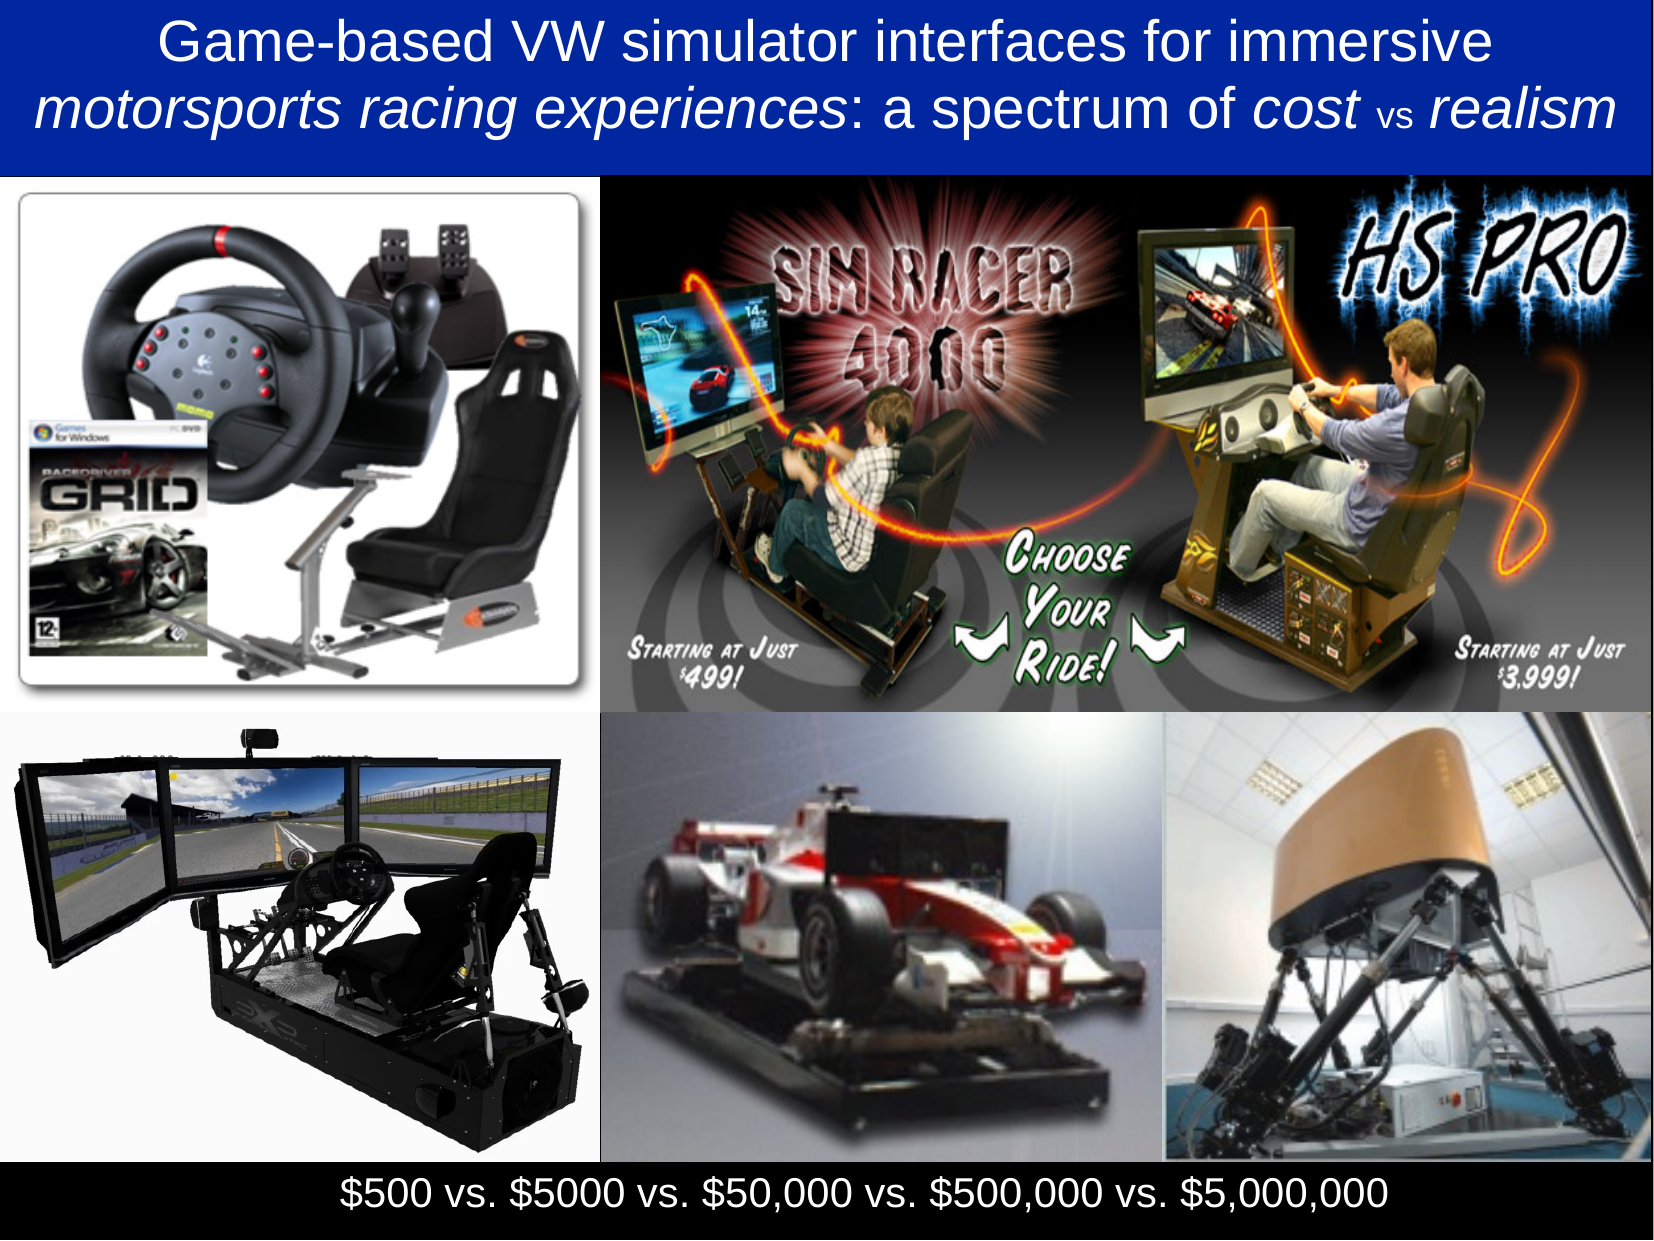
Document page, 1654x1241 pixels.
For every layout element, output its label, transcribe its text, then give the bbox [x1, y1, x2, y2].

text_box Game-based VW simulator interfaces for immersive motorsports racing experiences: a spectrum of cost vs realism [9, 0, 1644, 177]
text_box $500 vs. $5000 vs. $50,000 vs. $500,000 vs. $5,000,000 [124, 1161, 1606, 1241]
picture [0, 175, 1651, 1163]
